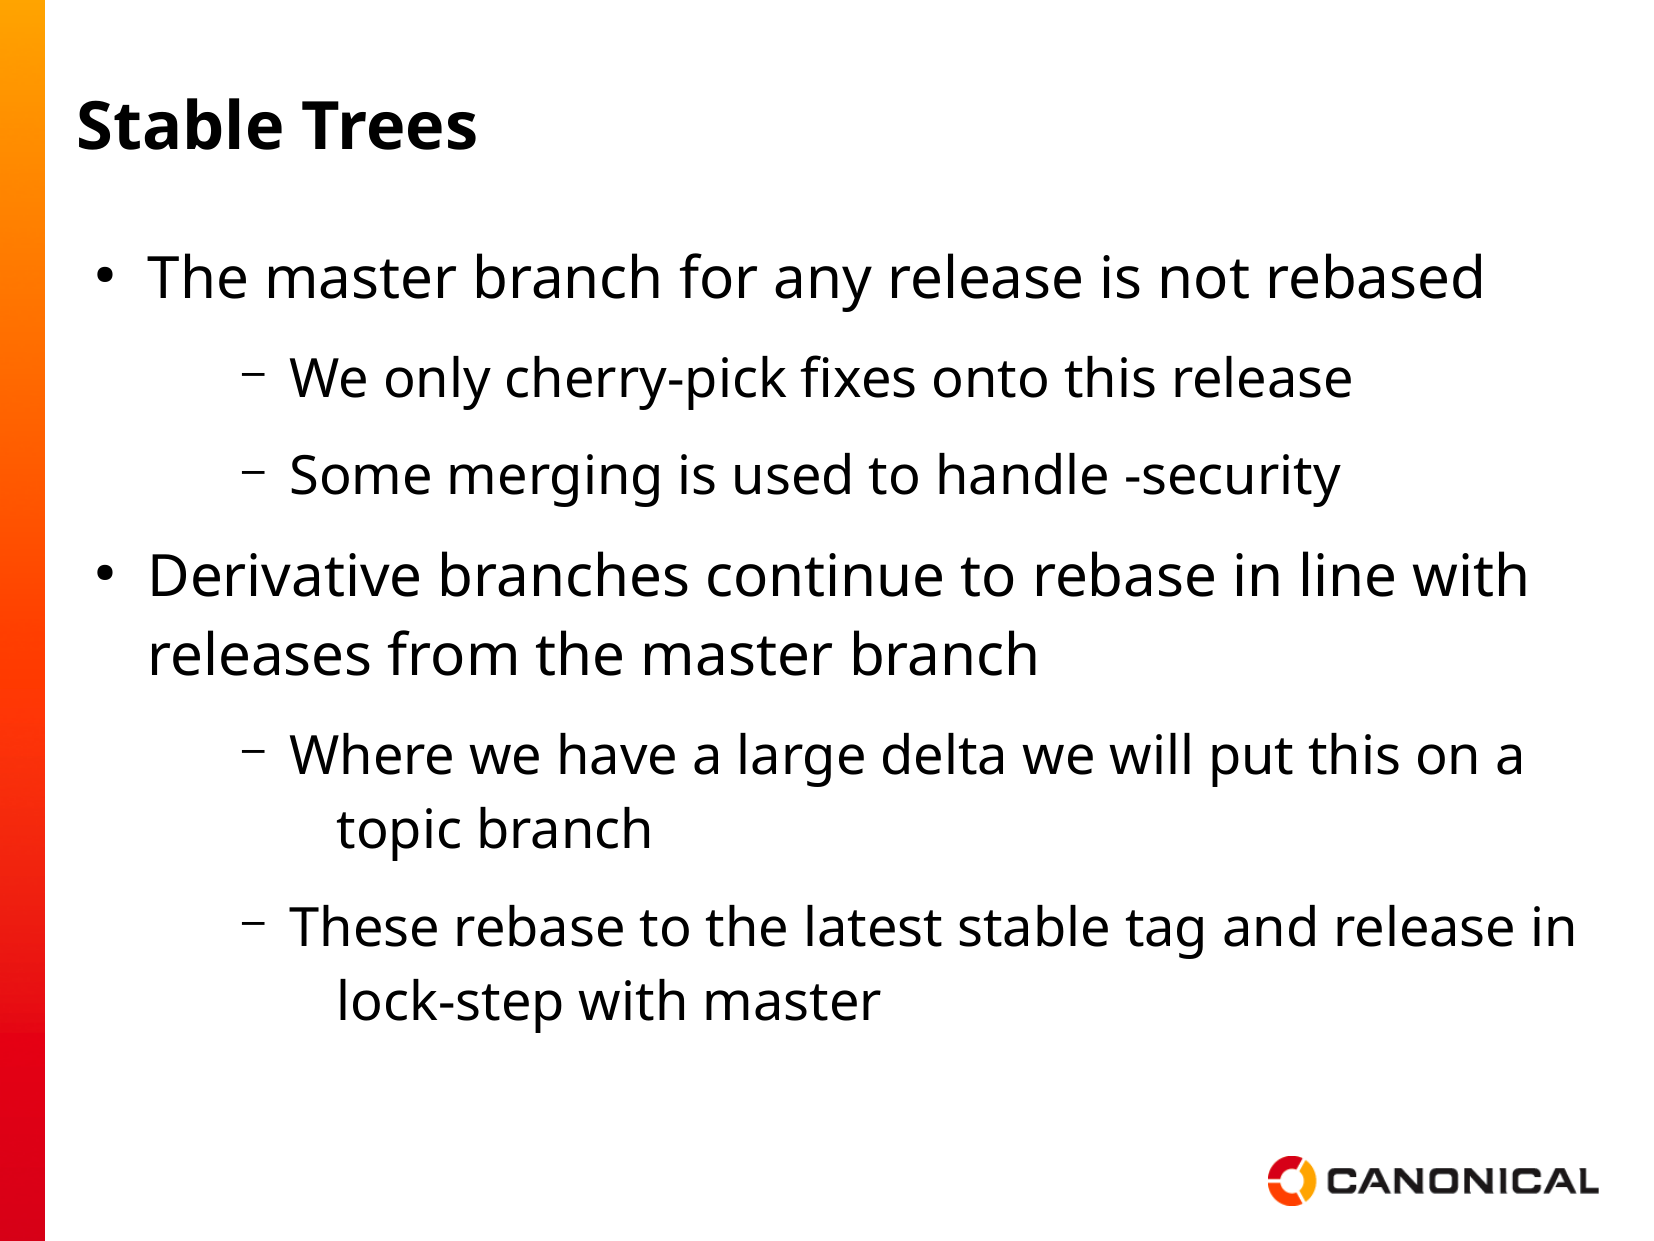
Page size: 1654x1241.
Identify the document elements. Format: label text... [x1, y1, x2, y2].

title Stable Trees [76, 40, 1589, 207]
picture [1268, 1156, 1599, 1206]
list The master branch for any release is not rebased We only cherry-pick fixes onto this release Some merging is used to handle -security Derivative branches continue to rebase in line with releases from the master branch Where we have a large delta we will put this on a topic branch These rebase to the latest stable tag and release in lock-step with master [76, 236, 1589, 1040]
picture [0, 0, 45, 1241]
